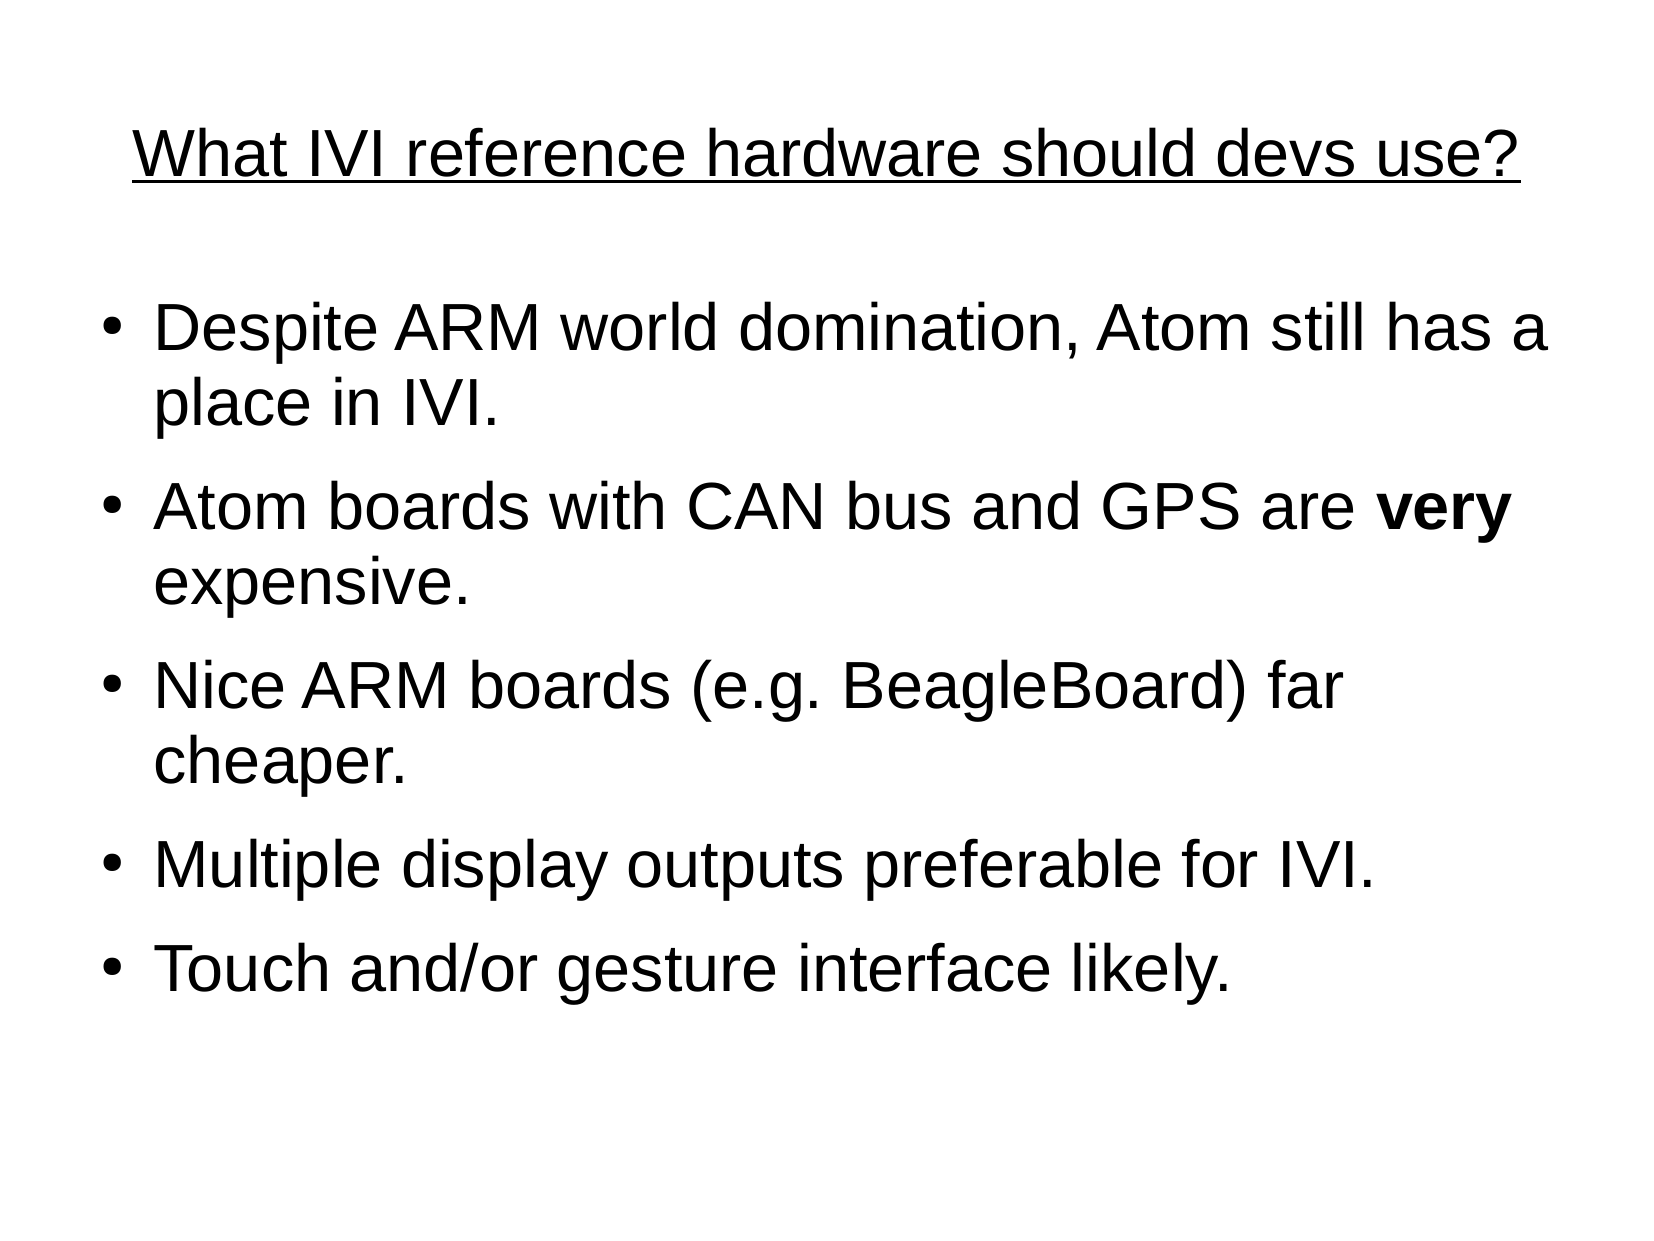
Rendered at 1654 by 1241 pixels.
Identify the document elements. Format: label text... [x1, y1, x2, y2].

title What IVI reference hardware should devs use? [82, 49, 1571, 257]
list Despite ARM world domination, Atom still has a place in IVI. Atom boards with CAN bus and GPS are very expensive. Nice ARM boards (e.g. BeagleBoard) far cheaper. Multiple display outputs preferable for IVI. Touch and/or gesture interface likely. [82, 290, 1571, 1109]
